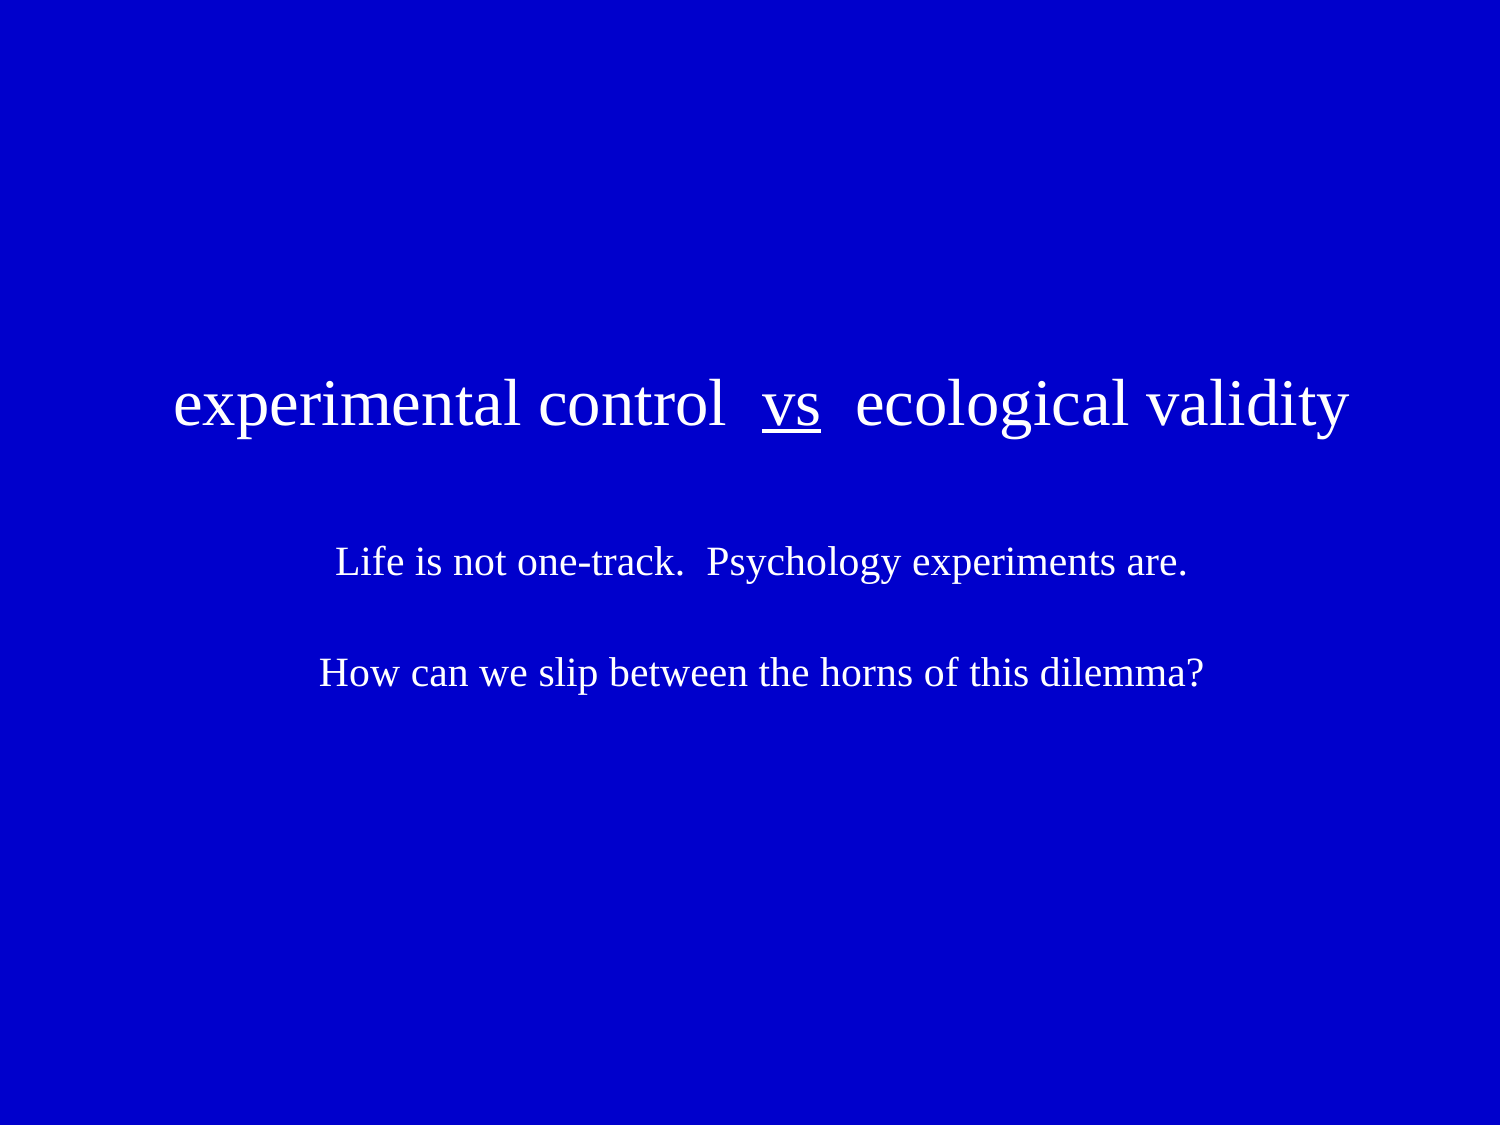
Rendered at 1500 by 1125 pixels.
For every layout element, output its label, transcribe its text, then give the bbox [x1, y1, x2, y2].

title experimental control vs ecological validity Life is not one-track. Psychology experiments are. How can we slip between the horns of this dilemma? [124, 293, 1400, 753]
